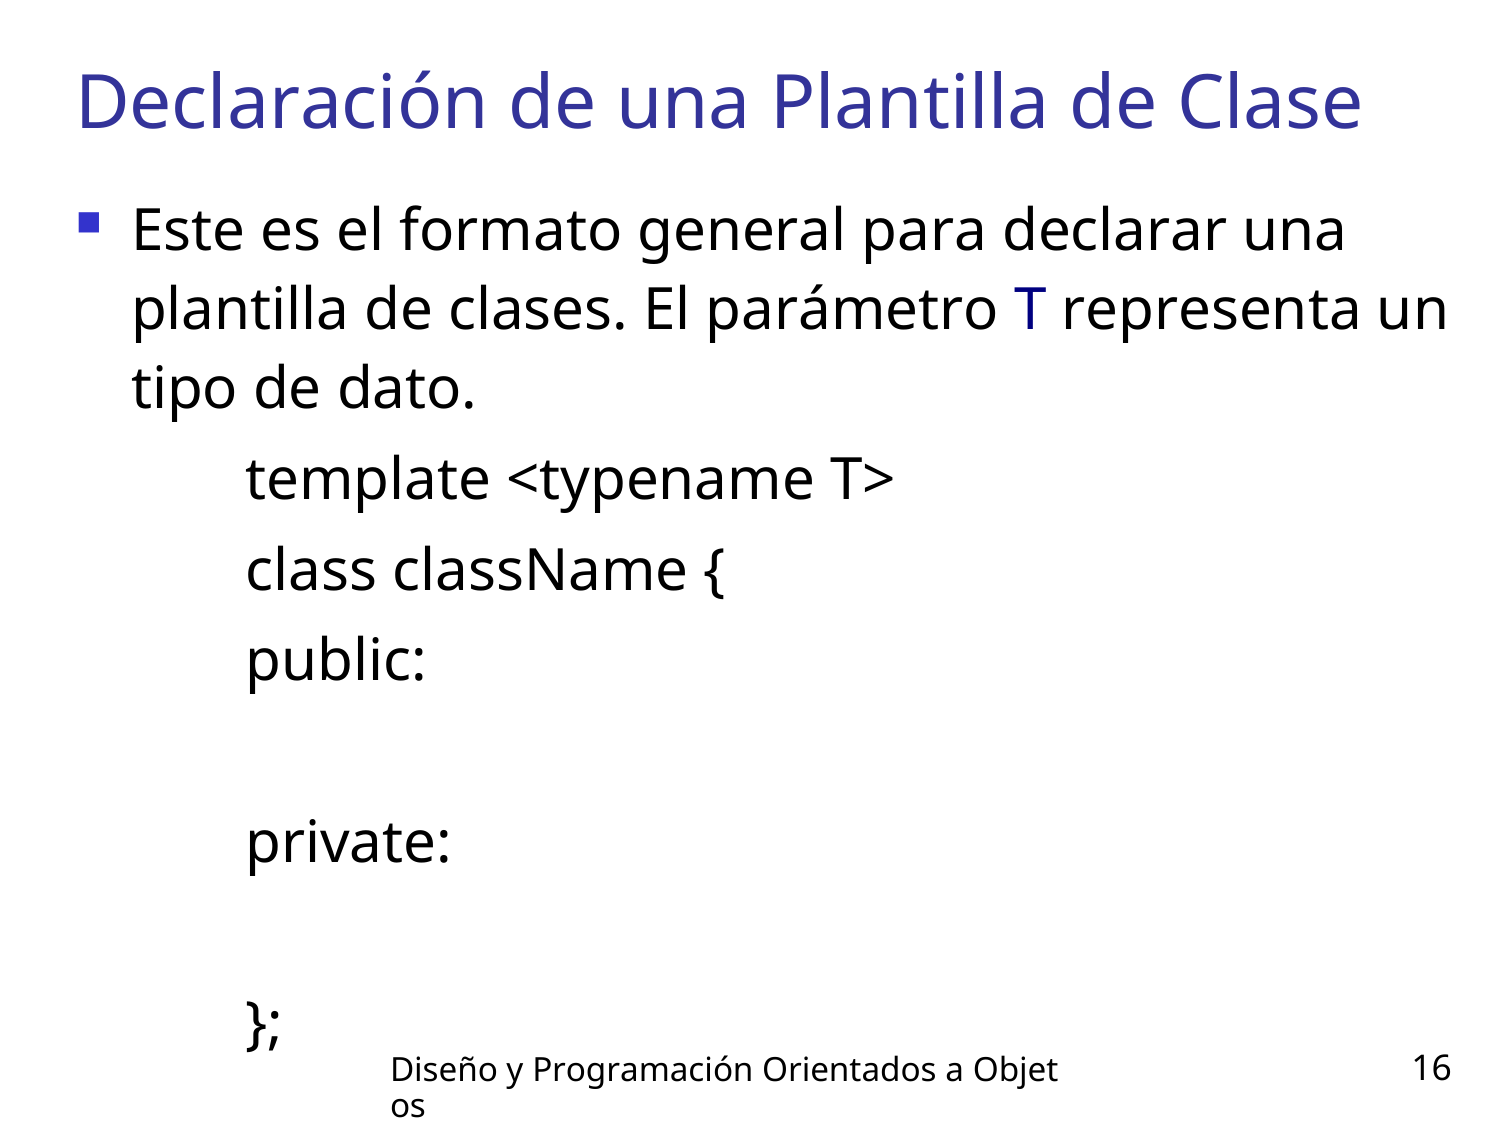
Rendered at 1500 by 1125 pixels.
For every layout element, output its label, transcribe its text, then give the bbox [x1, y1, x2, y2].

list Este es el formato general para declarar una plantilla de clases. El parámetro T representa un tipo de dato. template <typename T> class className { public: private: }; [75, 188, 1463, 994]
title Declaración de una Plantilla de Clase [75, 18, 1466, 181]
